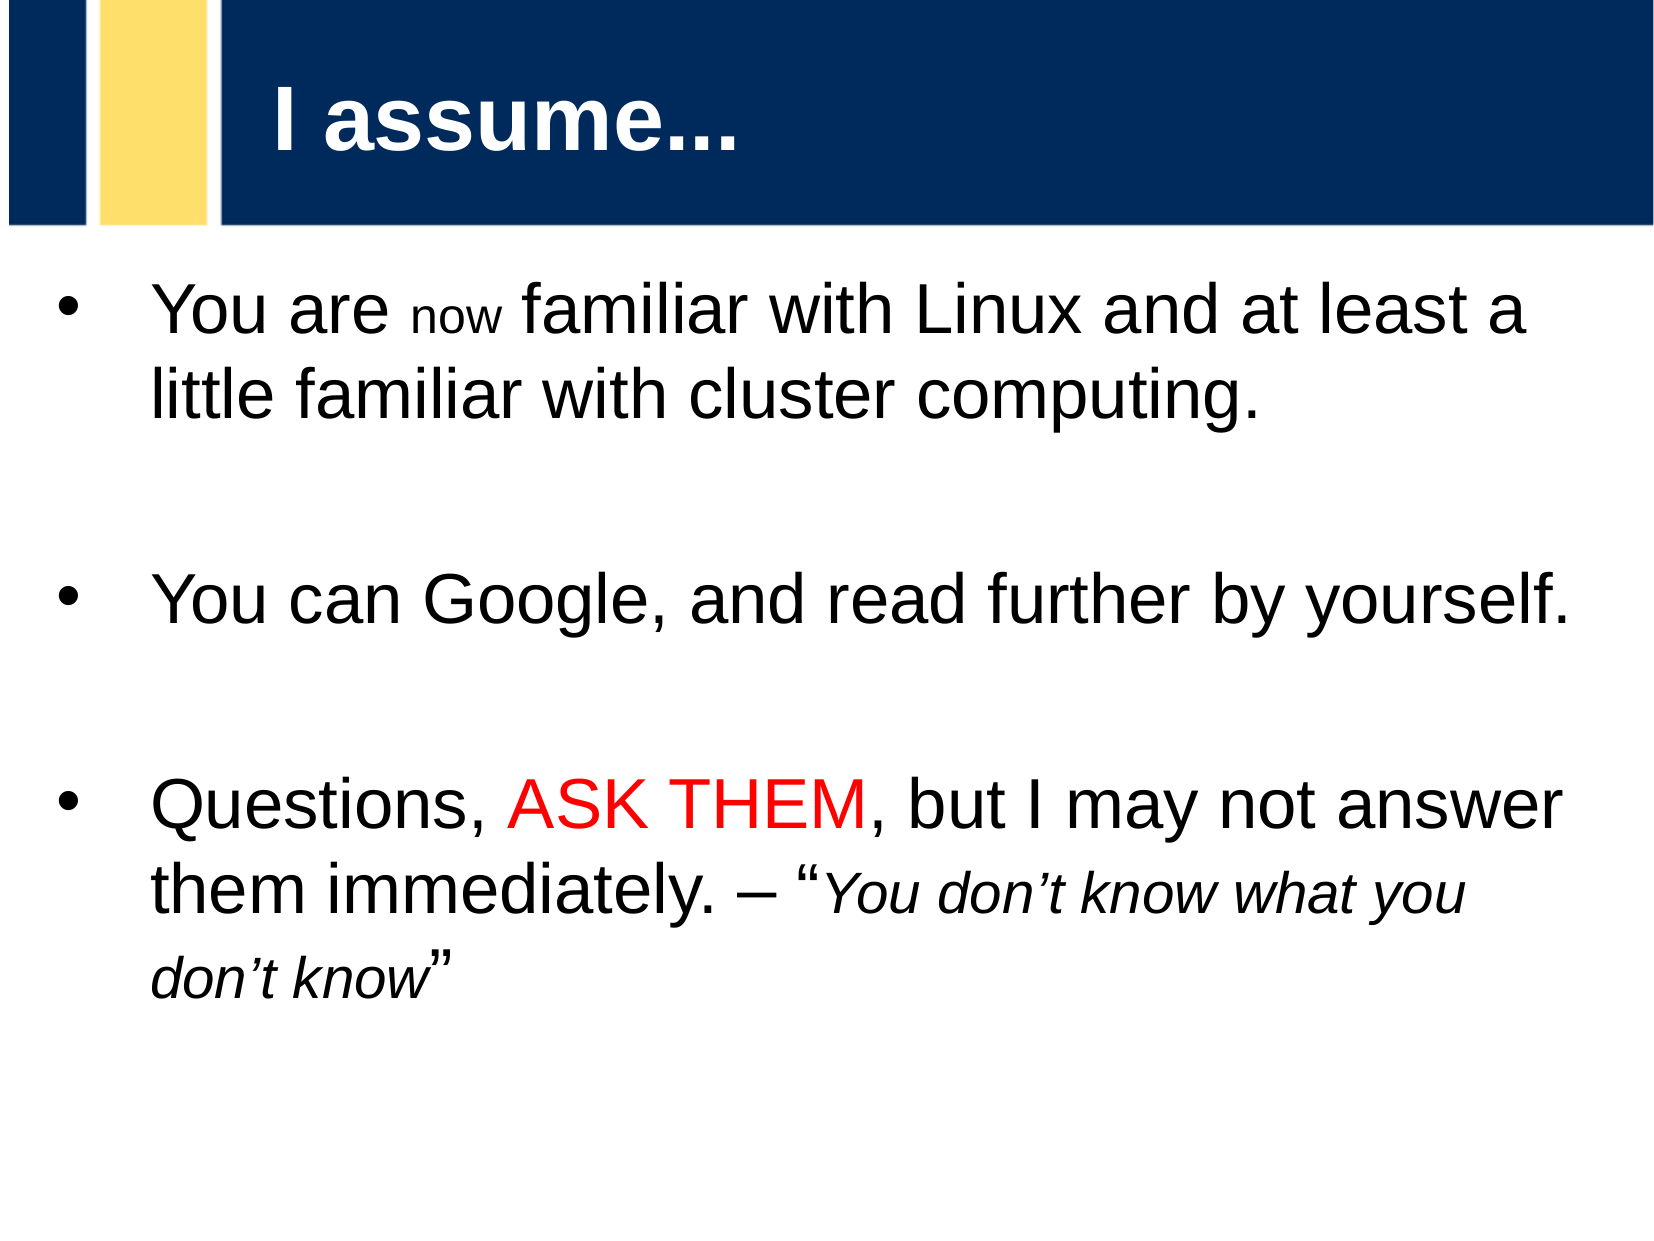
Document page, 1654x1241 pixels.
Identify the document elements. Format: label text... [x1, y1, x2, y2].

title I assume... [257, 0, 1654, 228]
subtitle You are now familiar with Linux and at least a little familiar with cluster computing. You can Google, and read further by yourself. Questions, ASK THEM, but I may not answer them immediately. – “You don’t know what you don’t know” [41, 255, 1615, 1039]
picture [9, 0, 1654, 1241]
